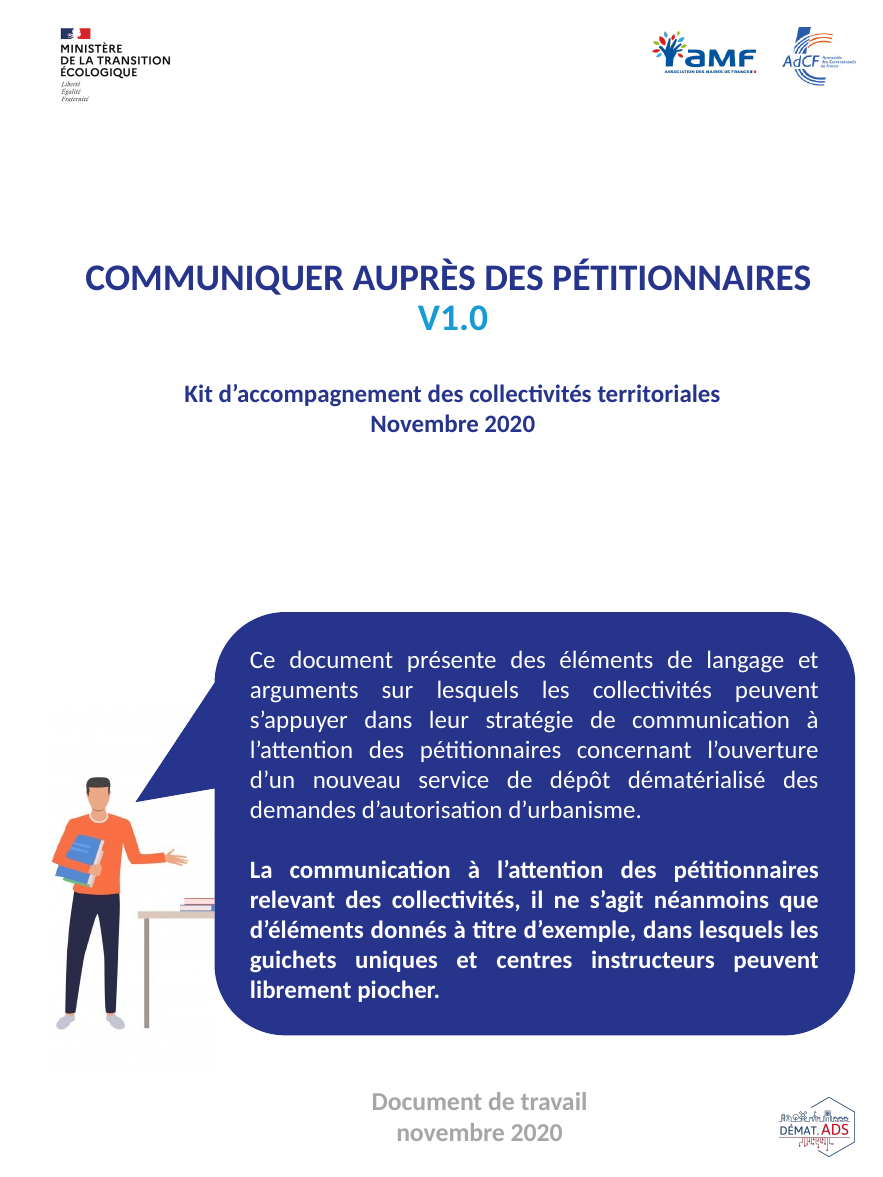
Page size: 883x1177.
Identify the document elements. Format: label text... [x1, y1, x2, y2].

picture [652, 31, 756, 74]
picture [50, 17, 183, 112]
text_box Communiquer auprès des pétitionnaires V1.0 [50, 250, 856, 491]
picture [782, 27, 856, 86]
picture [778, 1096, 856, 1158]
text_box Kit d’accompagnement des collectivités territoriales Novembre 2020 [139, 370, 766, 446]
text_box Ce document présente des éléments de langage et arguments sur lesquels les collectivités peuvent s’appuyer dans leur stratégie de communication à l’attention des pétitionnaires concernant l’ouverture d’un nouveau service de dépôt dématérialisé des demandes d’autorisation d’urbanisme. La communication à l’attention des pétitionnaires relevant des collectivités, il ne s’agit néanmoins que d’éléments donnés à titre d’exemple, dans lesquels les guichets uniques et centres instructeurs peuvent librement piocher. [135, 612, 856, 1036]
picture [50, 703, 215, 1075]
